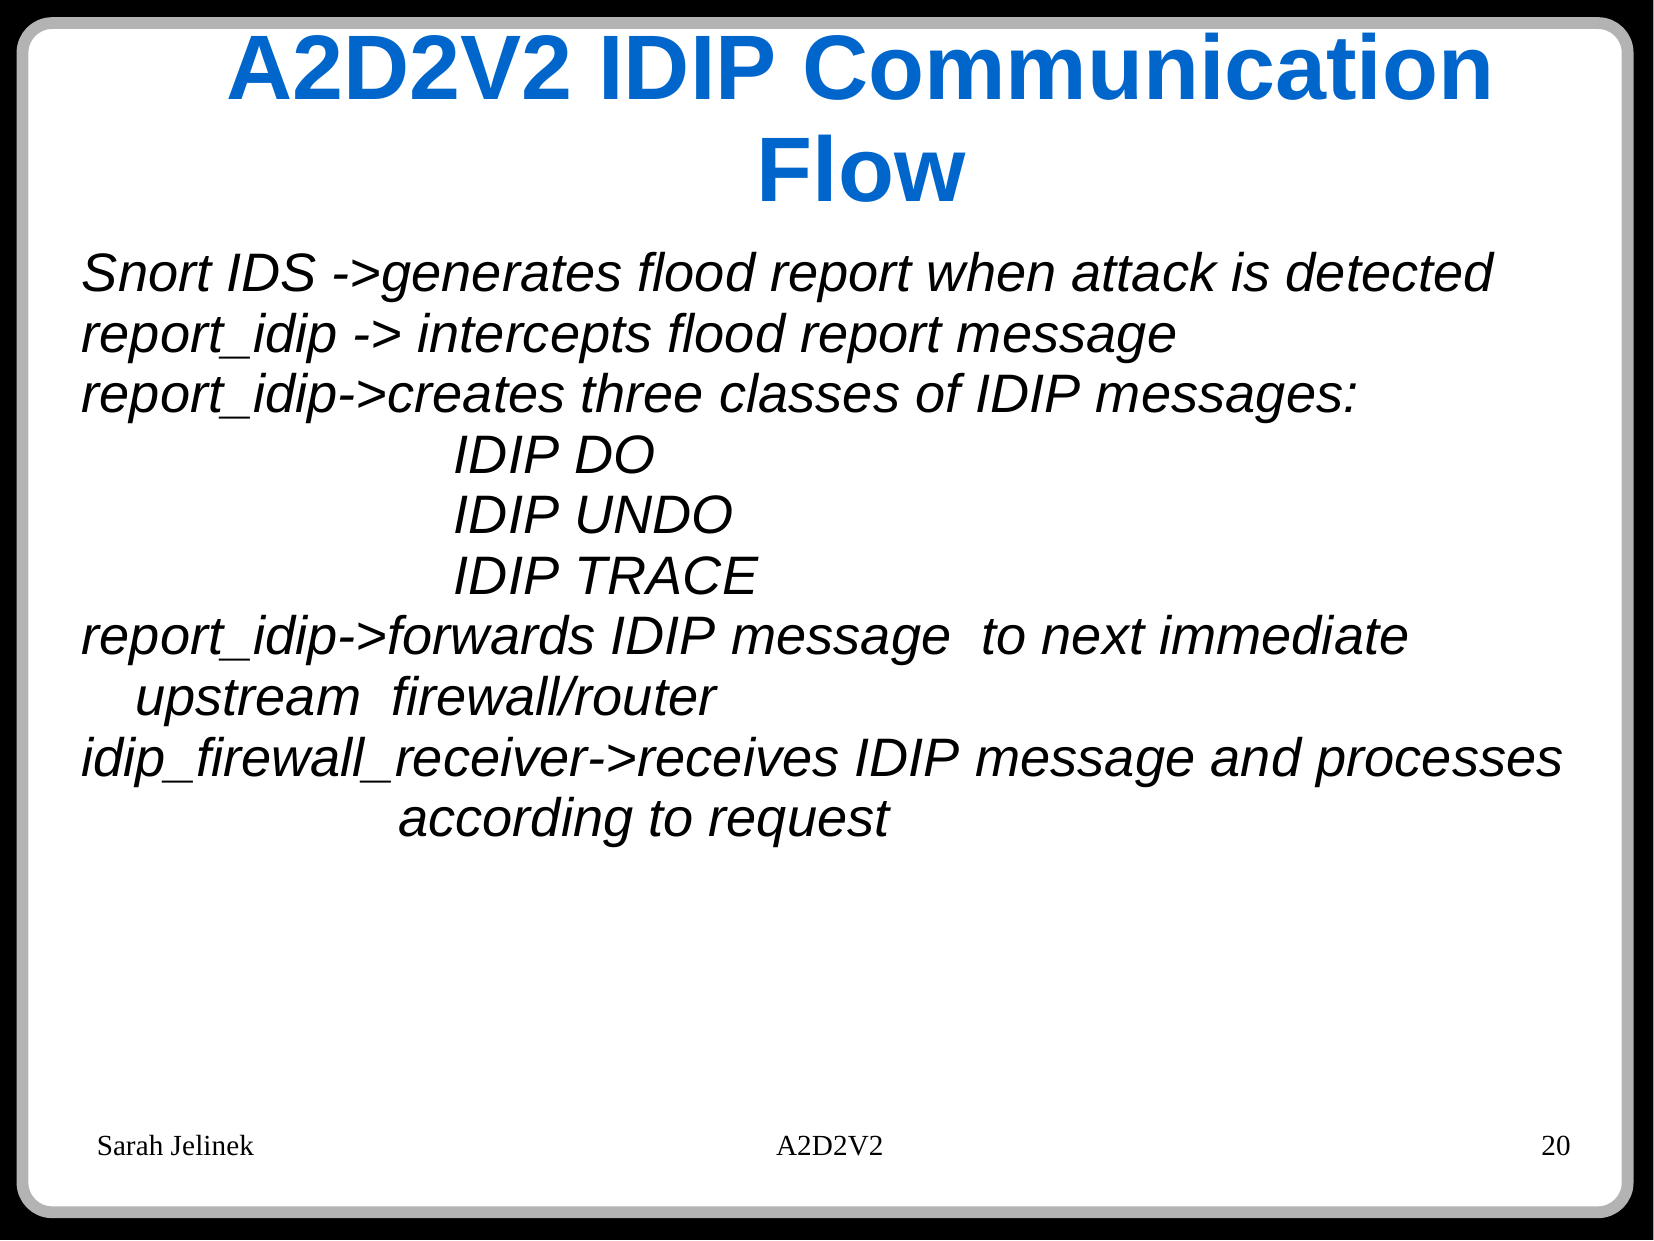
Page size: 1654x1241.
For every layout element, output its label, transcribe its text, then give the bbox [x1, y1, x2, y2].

list Snort IDS ->generates flood report when attack is detected report_idip -> intercepts flood report message report_idip->creates three classes of IDIP messages: IDIP DO IDIP UNDO IDIP TRACE report_idip->forwards IDIP message to next immediate upstream firewall/router idip_firewall_receiver->receives IDIP message and processes according to request [64, 242, 1583, 1052]
title A2D2V2 IDIP Communication Flow [135, 0, 1587, 238]
